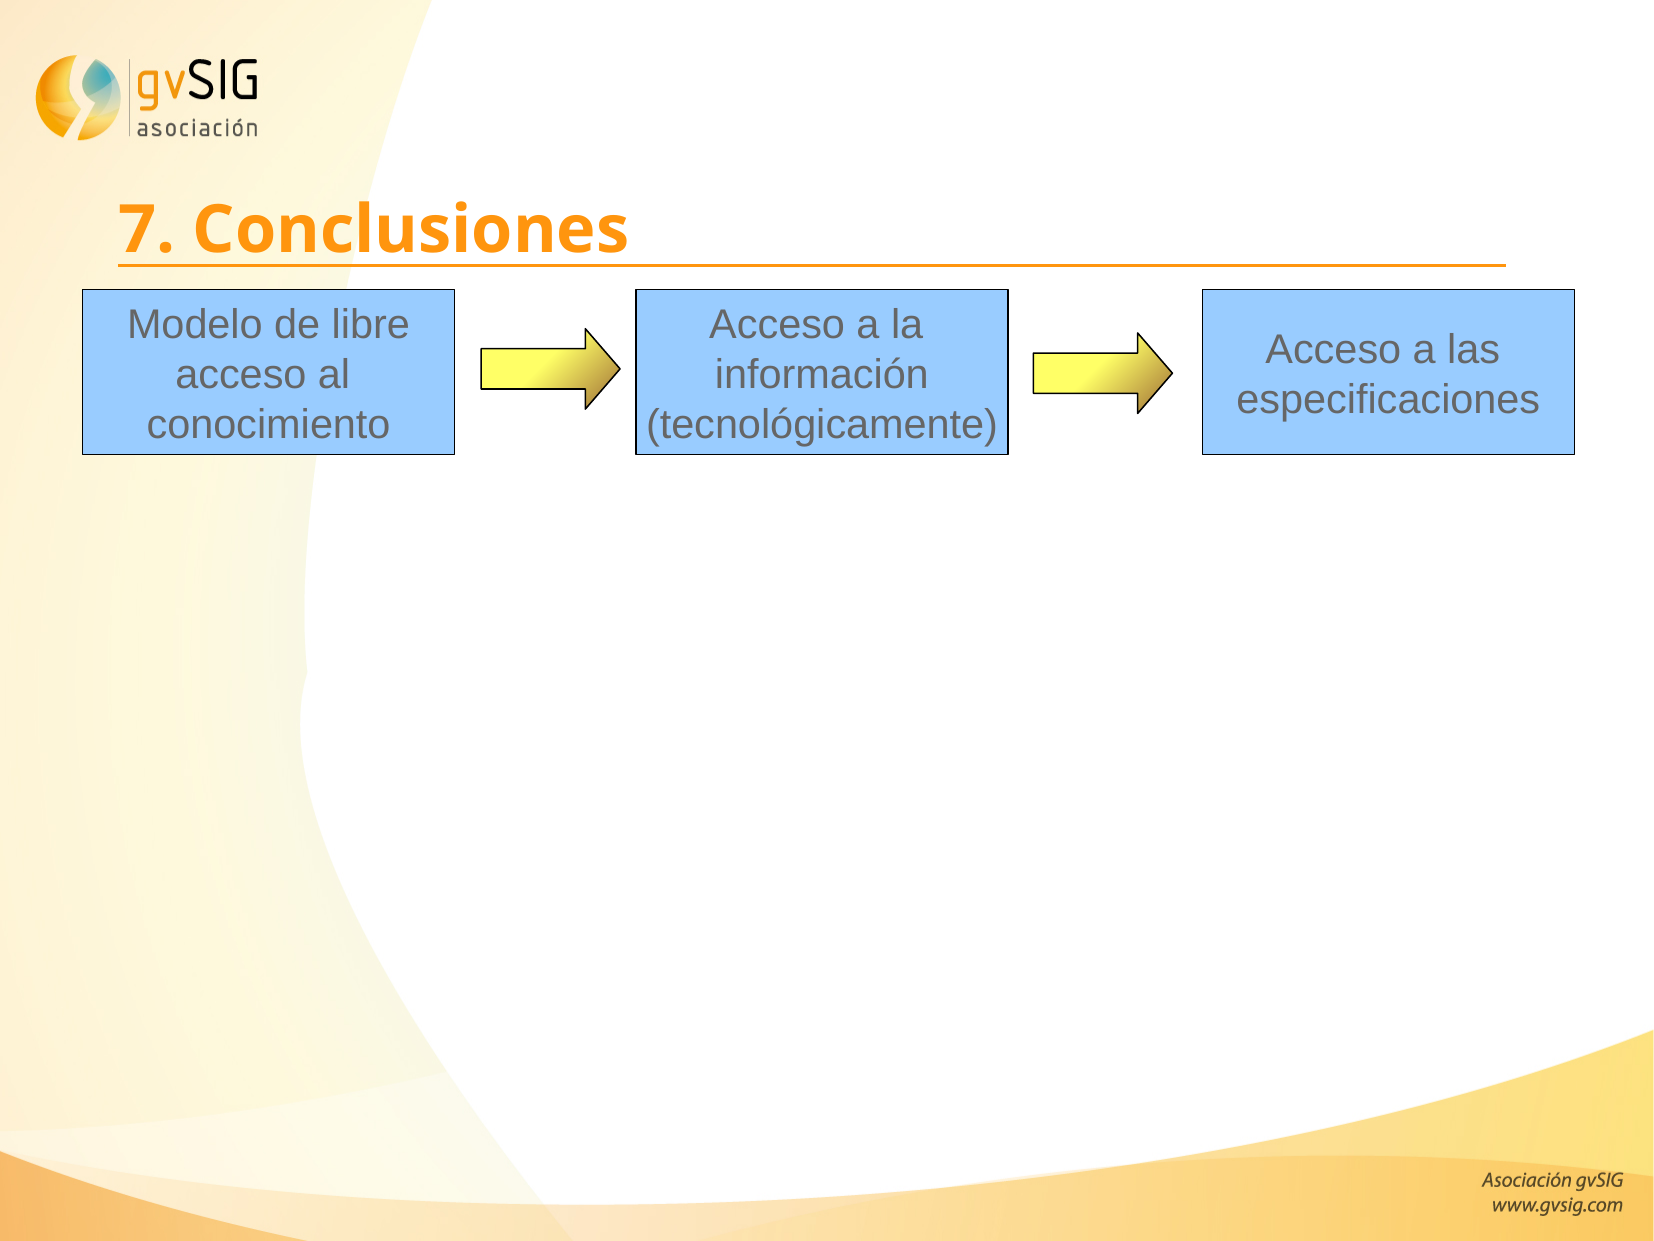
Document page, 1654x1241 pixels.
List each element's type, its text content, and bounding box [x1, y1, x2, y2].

title 7. Conclusiones [118, 177, 1607, 276]
text_box Acceso a las especificaciones [1202, 289, 1575, 455]
text_box Modelo de libre acceso al conocimiento [82, 289, 455, 455]
text_box [1033, 332, 1173, 414]
text_box [481, 328, 621, 410]
picture [0, 0, 1654, 1241]
text_box Acceso a la información (tecnológicamente) [636, 289, 1009, 455]
